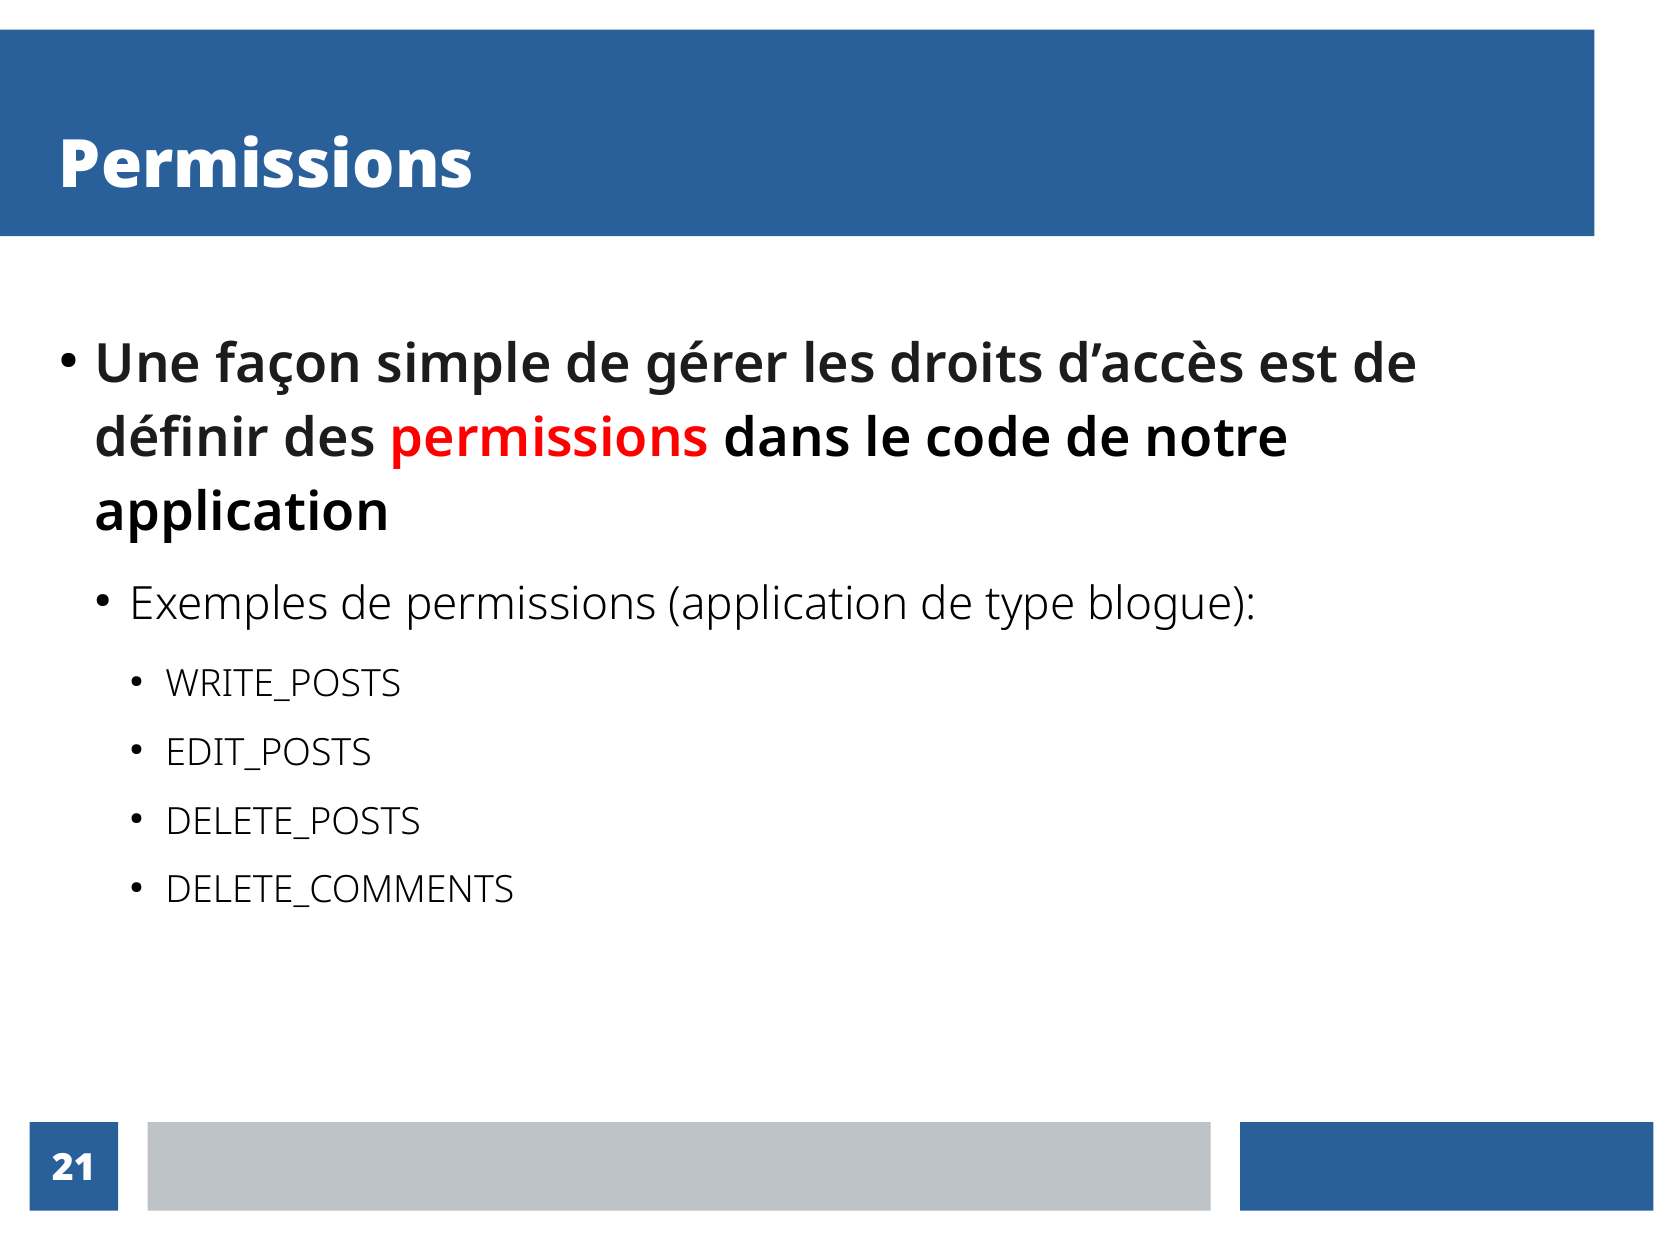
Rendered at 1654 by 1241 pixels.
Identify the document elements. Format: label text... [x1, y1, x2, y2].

list Une façon simple de gérer les droits d’accès est de définir des permissions dans le code de notre application Exemples de permissions (application de type blogue): WRITE_POSTS EDIT_POSTS DELETE_POSTS DELETE_COMMENTS [59, 324, 1565, 1093]
title Permissions [59, 59, 1595, 207]
